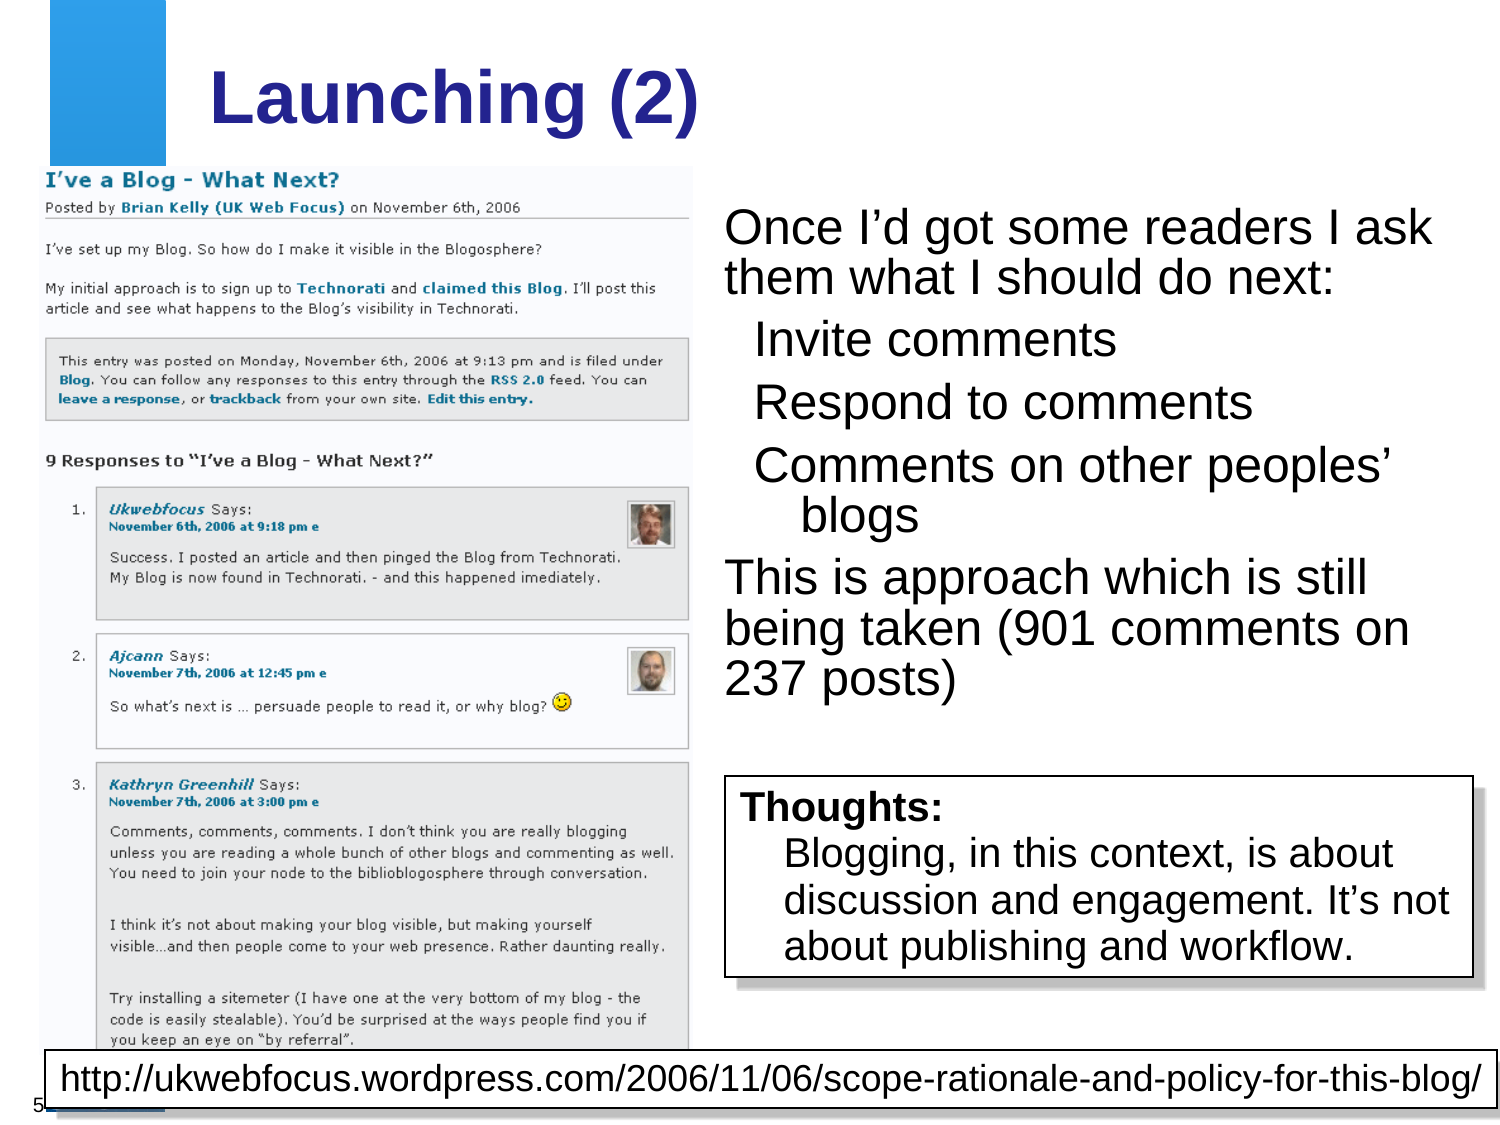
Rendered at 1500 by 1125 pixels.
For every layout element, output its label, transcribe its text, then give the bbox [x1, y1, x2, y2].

list Once I’d got some readers I ask them what I should do next: Invite comments Respond to comments Comments on other peoples’ blogs This is approach which is still being taken (901 comments on 237 posts) [709, 196, 1473, 814]
text_box http://ukwebfocus.wordpress.com/2006/11/06/scope-rationale-and-policy-for-this-blog/ [45, 1050, 1498, 1108]
title Launching (2) [194, 42, 1447, 153]
picture [46, 1108, 165, 1112]
picture [39, 166, 693, 1055]
text_box Thoughts: Blogging, in this context, is about discussion and engagement. It’s not about publishing and workflow. [725, 775, 1473, 978]
